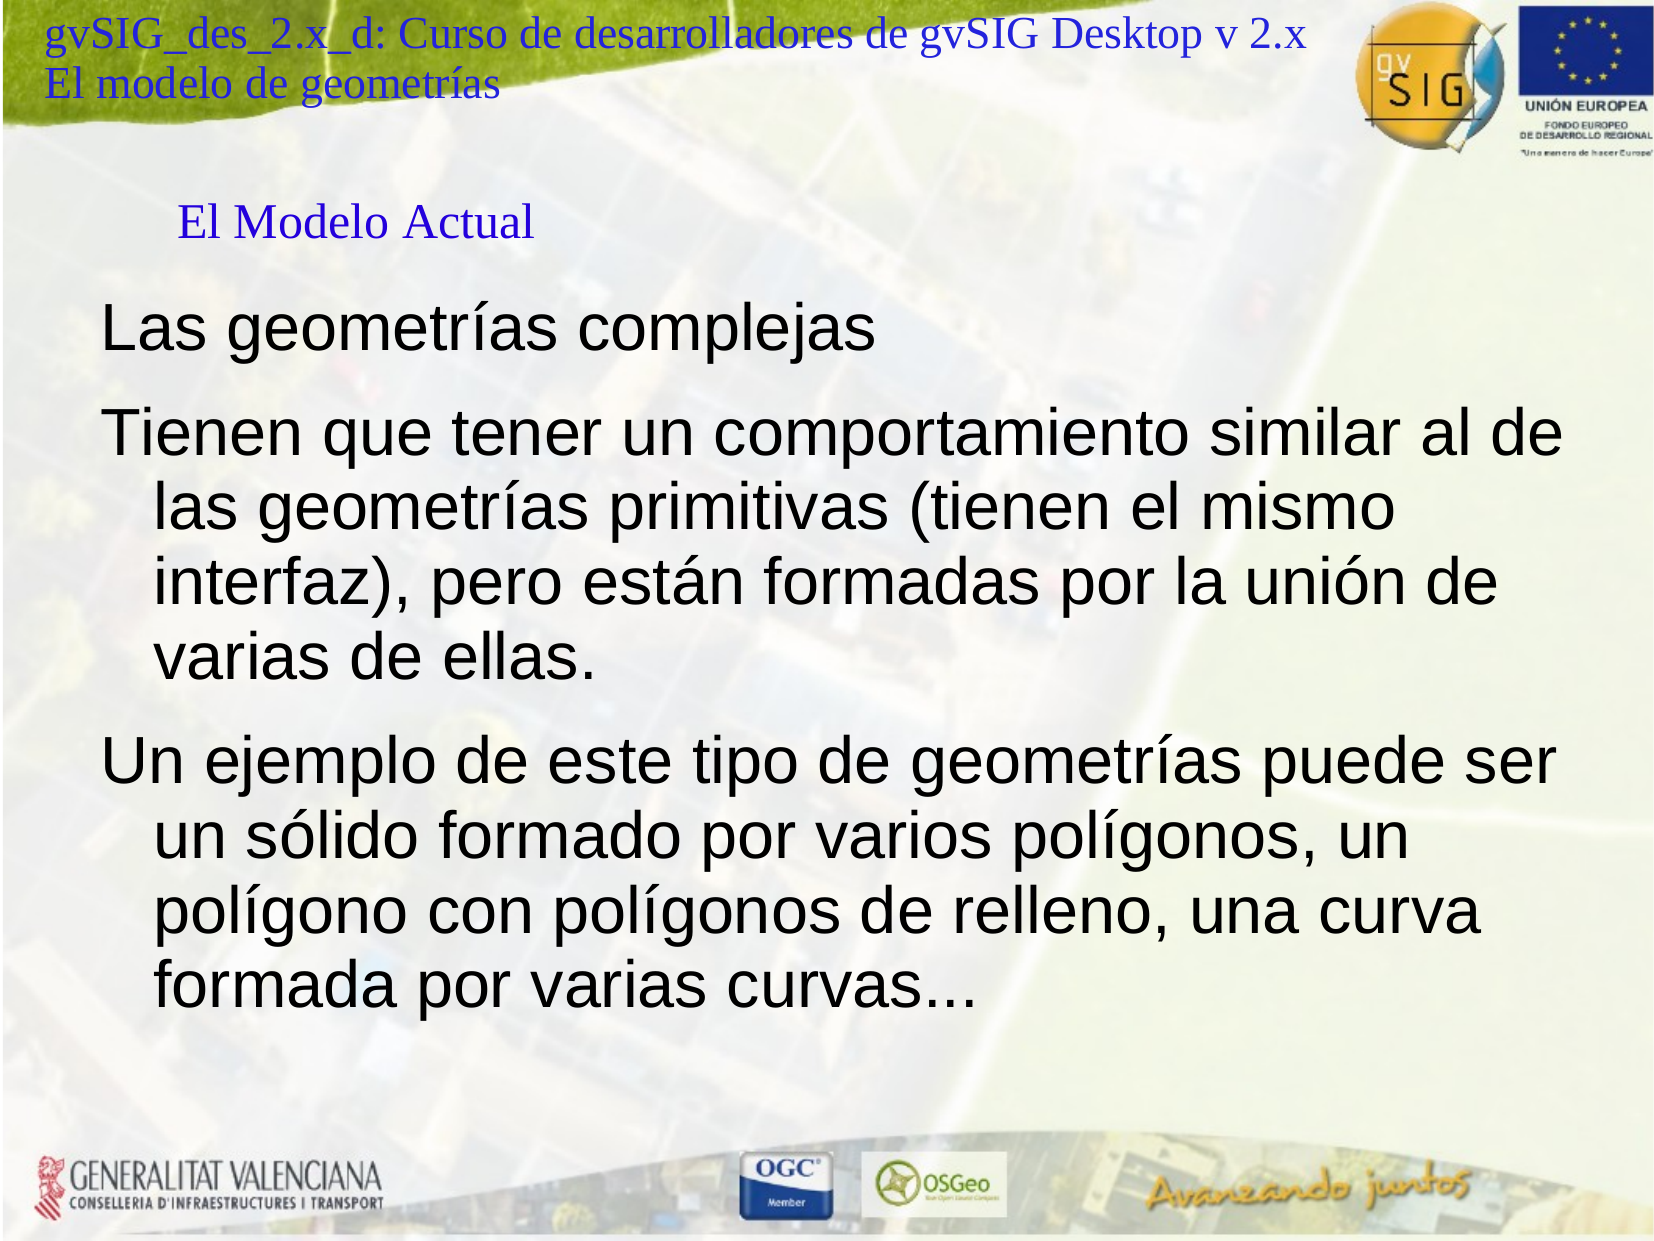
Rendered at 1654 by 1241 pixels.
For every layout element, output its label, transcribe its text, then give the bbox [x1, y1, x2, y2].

title El Modelo Actual [177, 95, 1329, 347]
list Las geometrías complejas Tienen que tener un comportamiento similar al de las geometrías primitivas (tienen el mismo interfaz), pero están formadas por la unión de varias de ellas. Un ejemplo de este tipo de geometrías puede ser un sólido formado por varios polígonos, un polígono con polígonos de relleno, una curva formada por varias curvas... [82, 290, 1571, 1023]
picture [2, 0, 1654, 1241]
